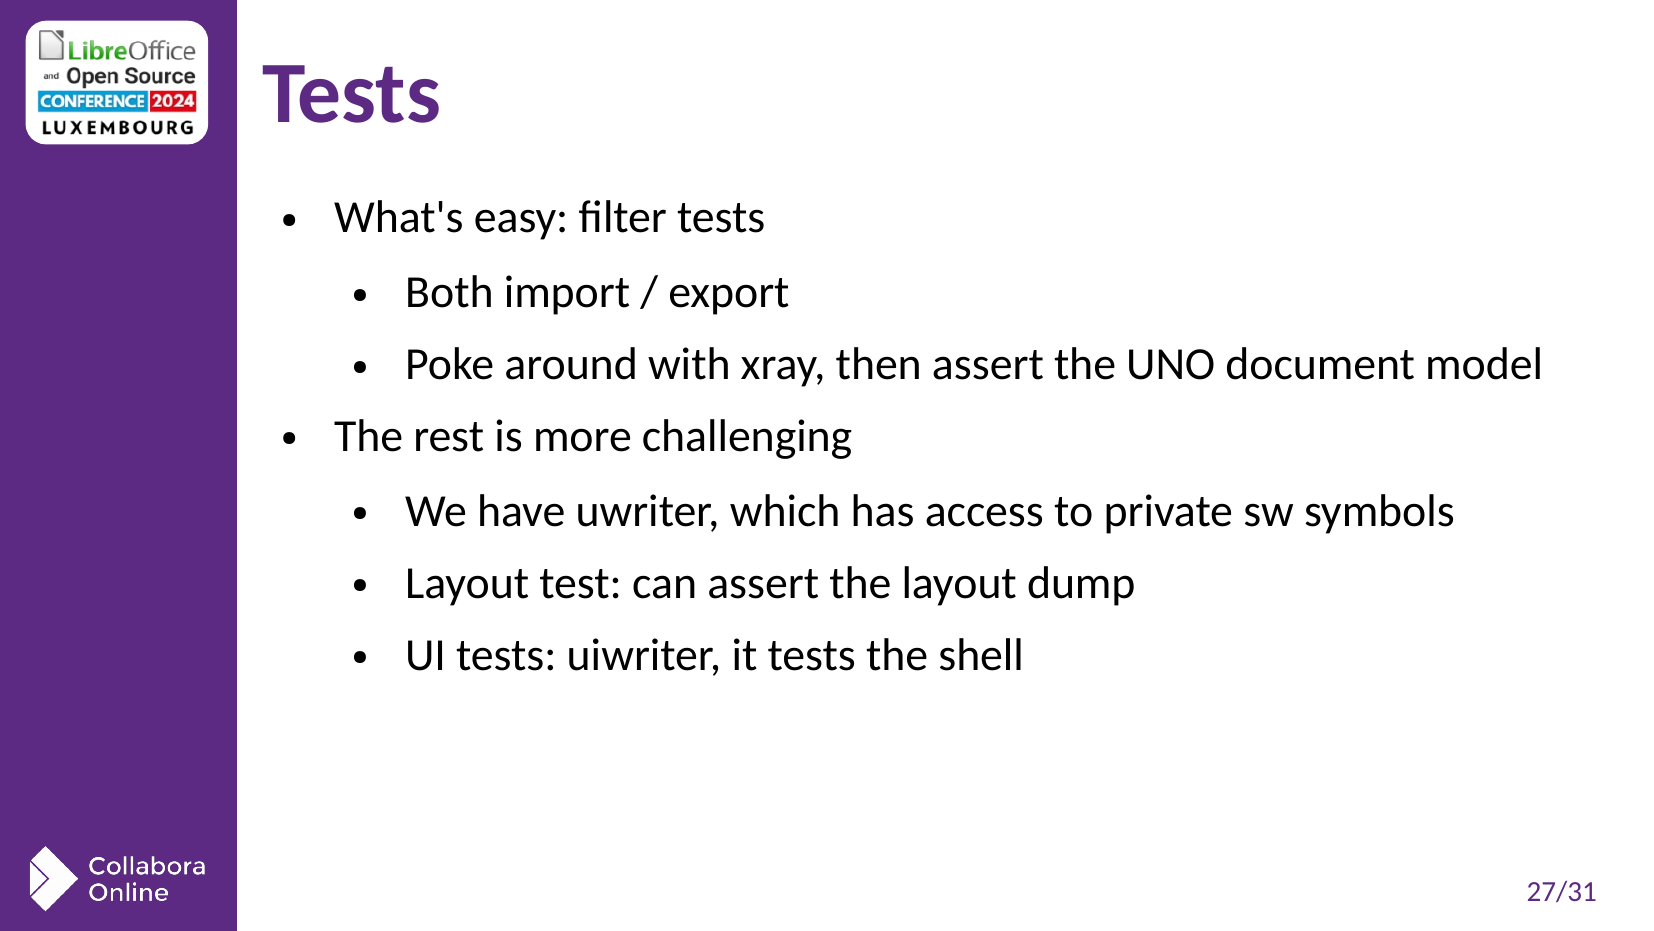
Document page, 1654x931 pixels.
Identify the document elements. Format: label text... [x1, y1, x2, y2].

picture [25, 841, 209, 916]
title Tests [262, 13, 1644, 145]
list What's easy: filter tests Both import / export Poke around with xray, then assert the UNO document model The rest is more challenging We have uwriter, which has access to private sw symbols Layout test: can assert the layout dump UI tests: uiwriter, it tests the shell [263, 187, 1605, 856]
picture [34, 26, 200, 139]
